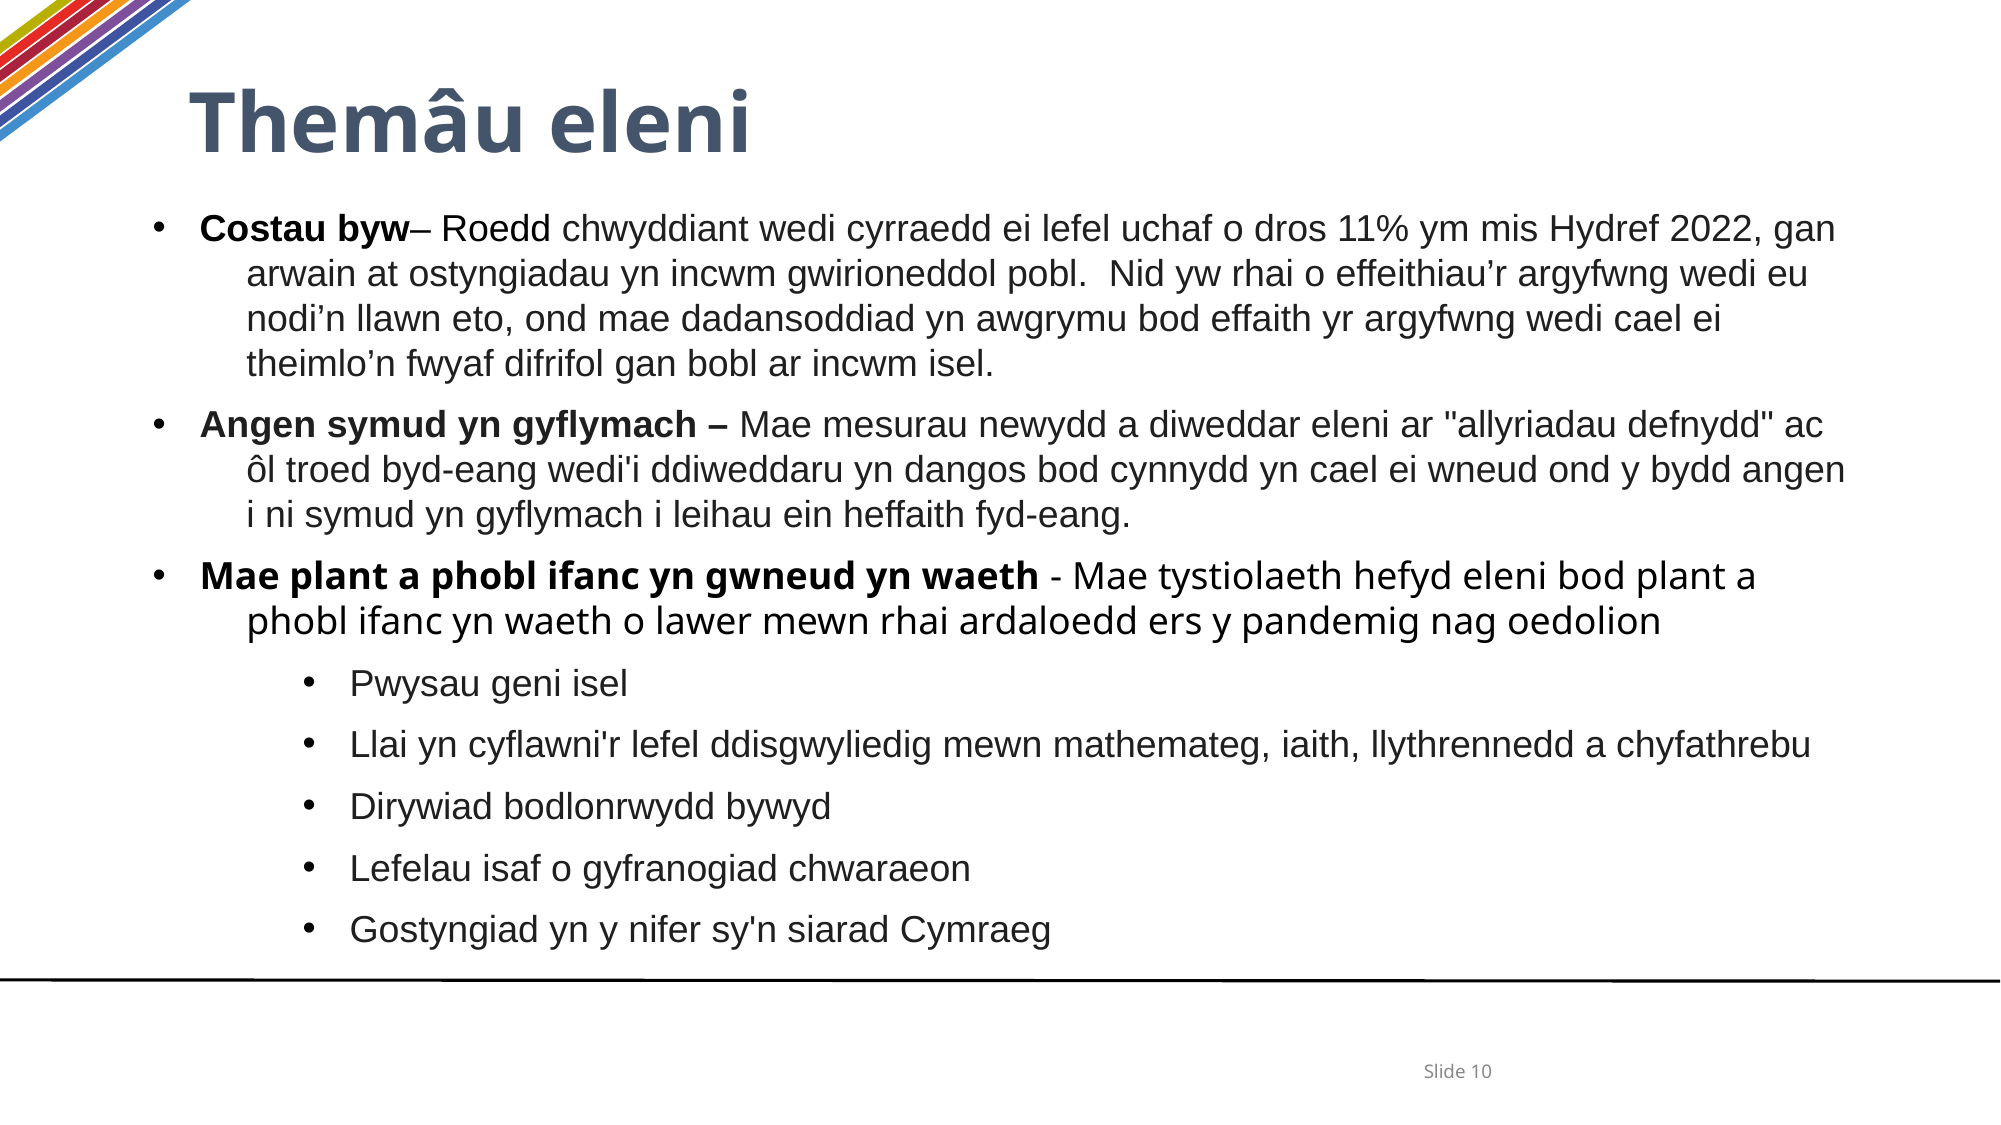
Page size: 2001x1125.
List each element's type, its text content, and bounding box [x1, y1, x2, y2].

text_box Costau byw– Roedd chwyddiant wedi cyrraedd ei lefel uchaf o dros 11% ym mis Hydref 2022, gan arwain at ostyngiadau yn incwm gwirioneddol pobl. Nid yw rhai o effeithiau’r argyfwng wedi eu nodi’n llawn eto, ond mae dadansoddiad yn awgrymu bod effaith yr argyfwng wedi cael ei theimlo’n fwyaf difrifol gan bobl ar incwm isel. Angen symud yn gyflymach – Mae mesurau newydd a diweddar eleni ar "allyriadau defnydd" ac ôl troed byd-eang wedi'i ddiweddaru yn dangos bod cynnydd yn cael ei wneud ond y bydd angen i ni symud yn gyflymach i leihau ein heffaith fyd-eang. Mae plant a phobl ifanc yn gwneud yn waeth - Mae tystiolaeth hefyd eleni bod plant a phobl ifanc yn waeth o lawer mewn rhai ardaloedd ers y pandemig nag oedolion Pwysau geni isel Llai yn cyflawni'r lefel ddisgwyliedig mewn mathemateg, iaith, llythrennedd a chyfathrebu Dirywiad bodlonrwydd bywyd Lefelau isaf o gyfranogiad chwaraeon Gostyngiad yn y nifer sy'n siarad Cymraeg [137, 196, 1863, 966]
text_box Themâu eleni [173, 55, 1498, 177]
